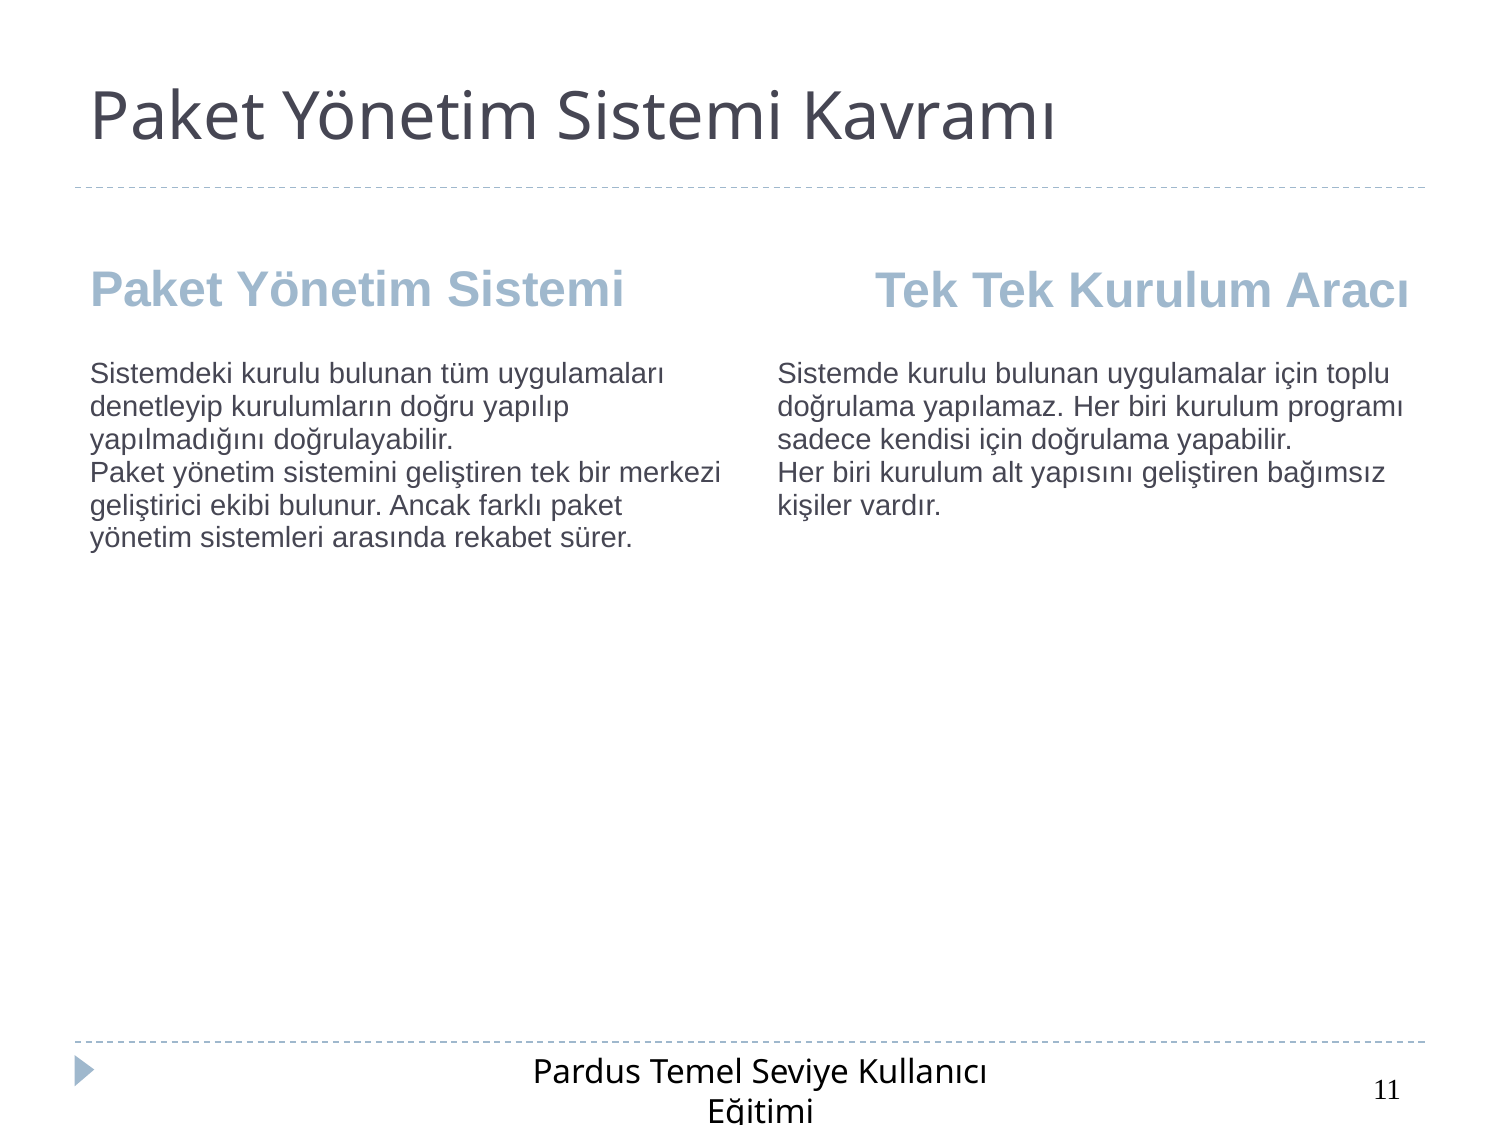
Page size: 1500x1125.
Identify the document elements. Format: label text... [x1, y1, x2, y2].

list Paket Yönetim Sistemi [75, 210, 738, 324]
list Sistemdeki kurulu bulunan tüm uygulamaları denetleyip kurulumların doğru yapılıp yapılmadığını doğrulayabilir. Paket yönetim sistemini geliştiren tek bir merkezi geliştirici ekibi bulunur. Ancak farklı paket yönetim sistemleri arasında rekabet sürer. [75, 350, 738, 1013]
list Tek Tek Kurulum Aracı [762, 212, 1426, 325]
title Paket Yönetim Sistemi Kavramı [75, 37, 1425, 188]
list Sistemde kurulu bulunan uygulamalar için toplu doğrulama yapılamaz. Her biri kurulum programı sadece kendisi için doğrulama yapabilir. Her biri kurulum alt yapısını geliştiren bağımsız kişiler vardır. [762, 350, 1425, 1013]
